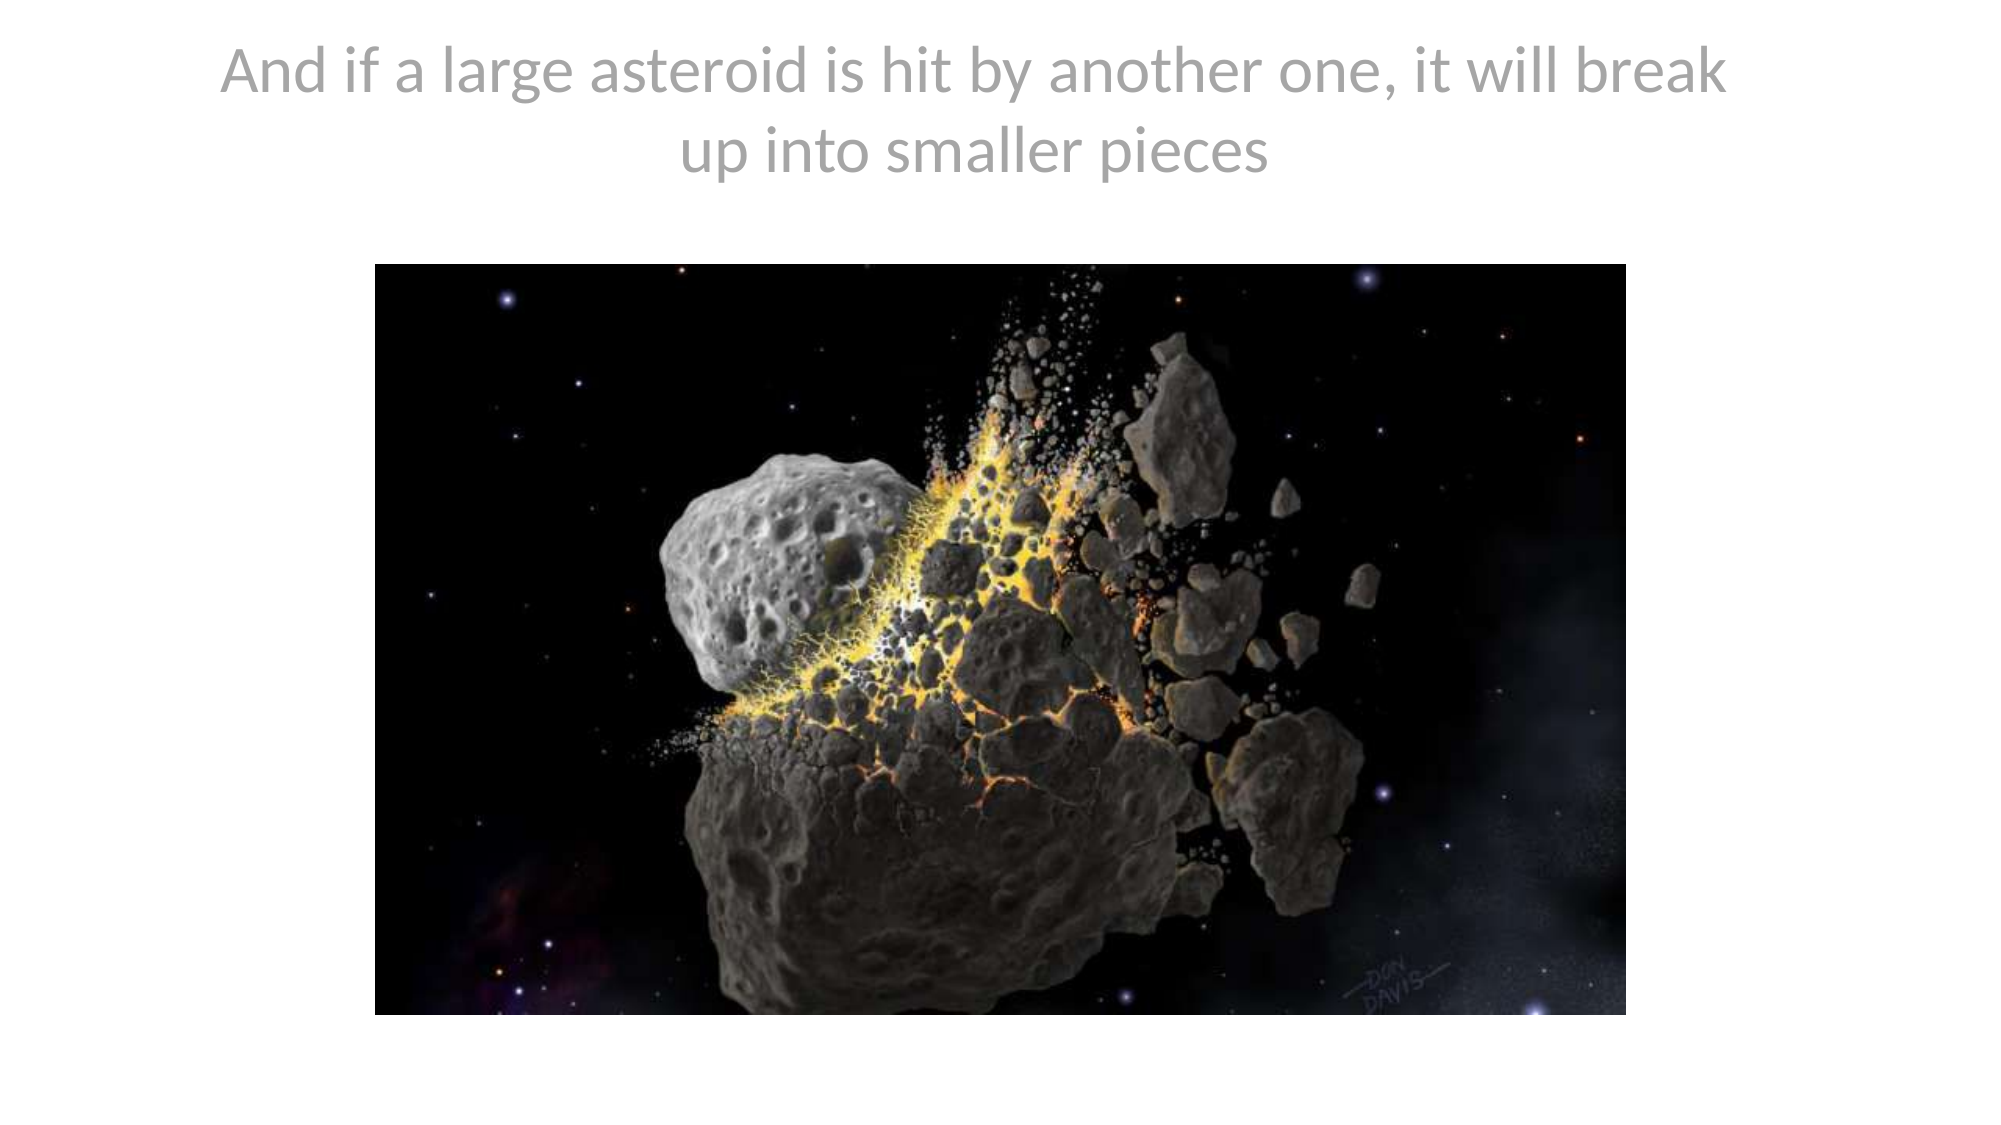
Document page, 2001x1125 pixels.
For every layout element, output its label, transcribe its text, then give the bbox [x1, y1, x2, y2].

picture [375, 264, 1626, 1015]
text_box And if a large asteroid is hit by another one, it will break up into smaller pieces [186, 18, 1763, 196]
